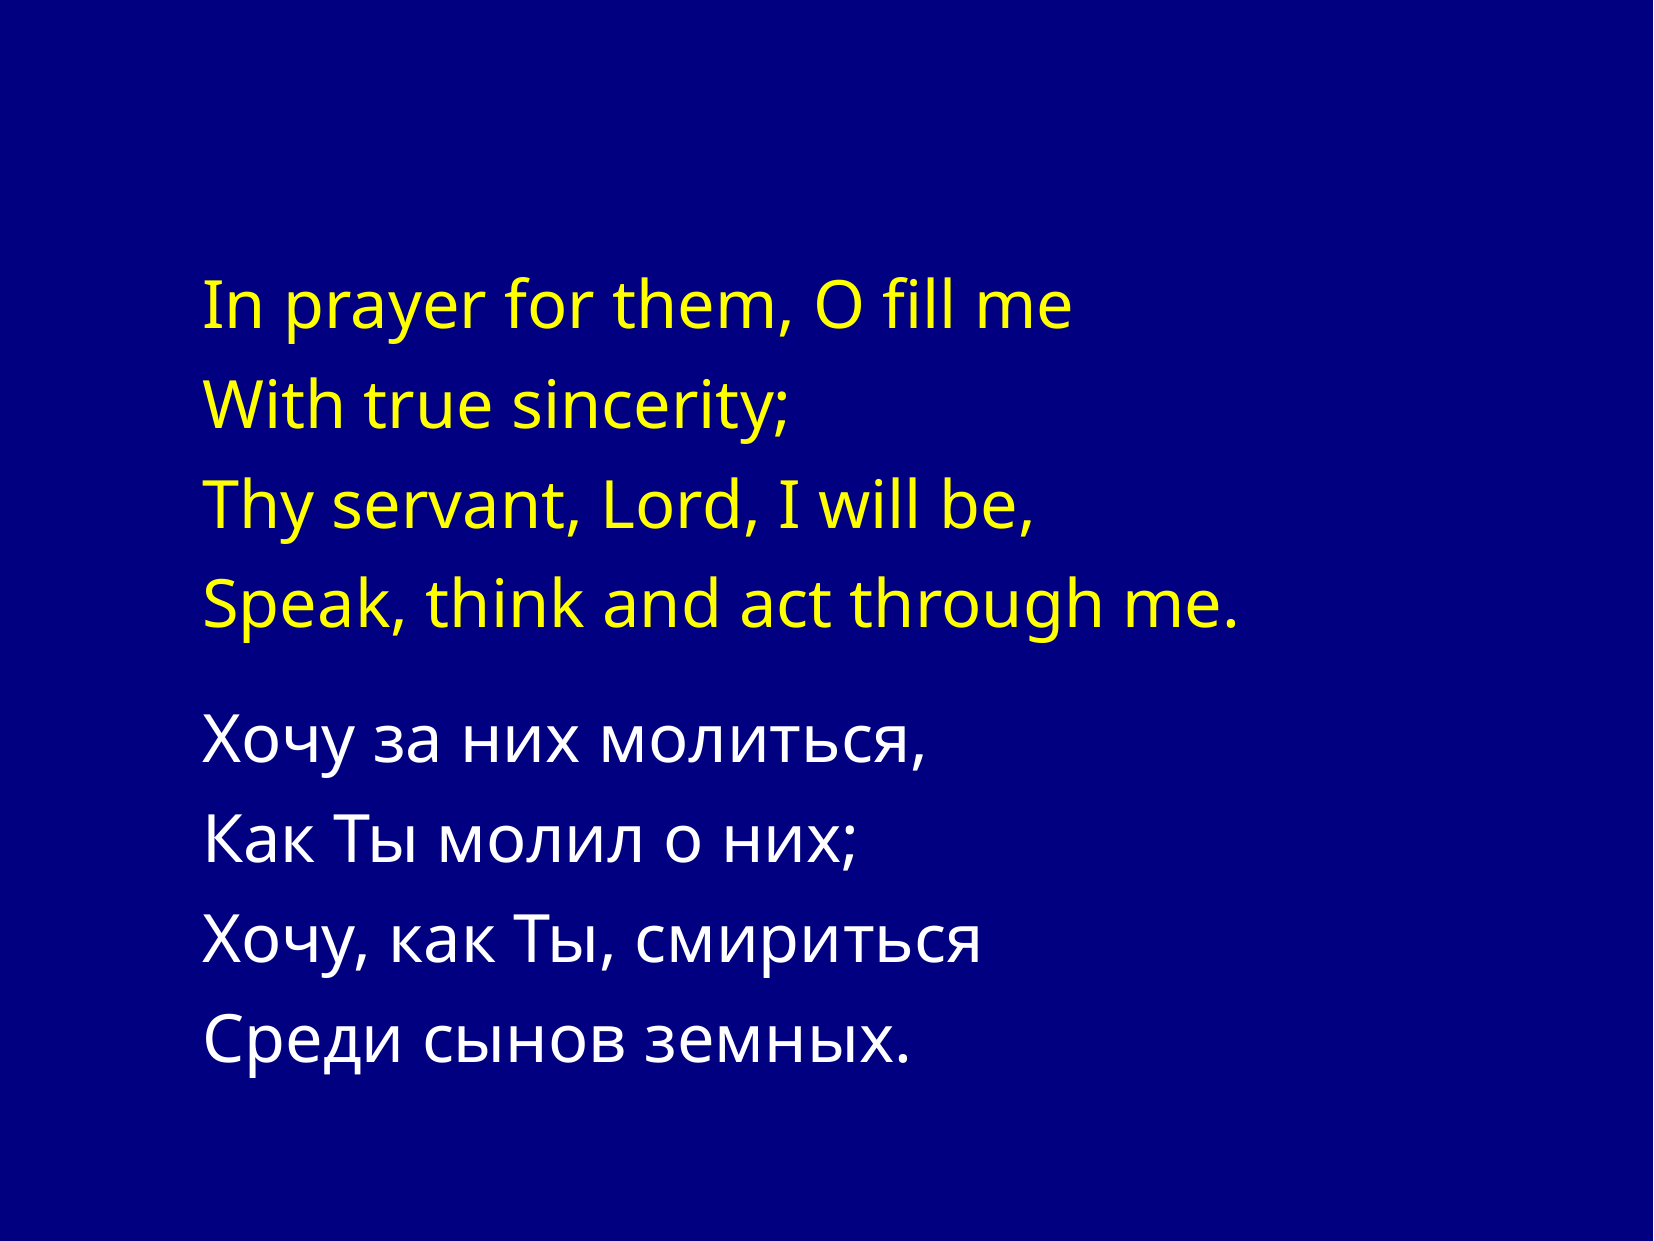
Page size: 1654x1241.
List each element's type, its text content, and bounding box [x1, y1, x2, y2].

text_box In prayer for them, O fill me With true sincerity; Thy servant, Lord, I will be, Speak, think and act through me. [75, 150, 1576, 638]
text_box Хочу за них молиться, Как Ты молил о них; Хочу, как Ты, смириться Среди сынов земных. [75, 675, 1576, 1163]
